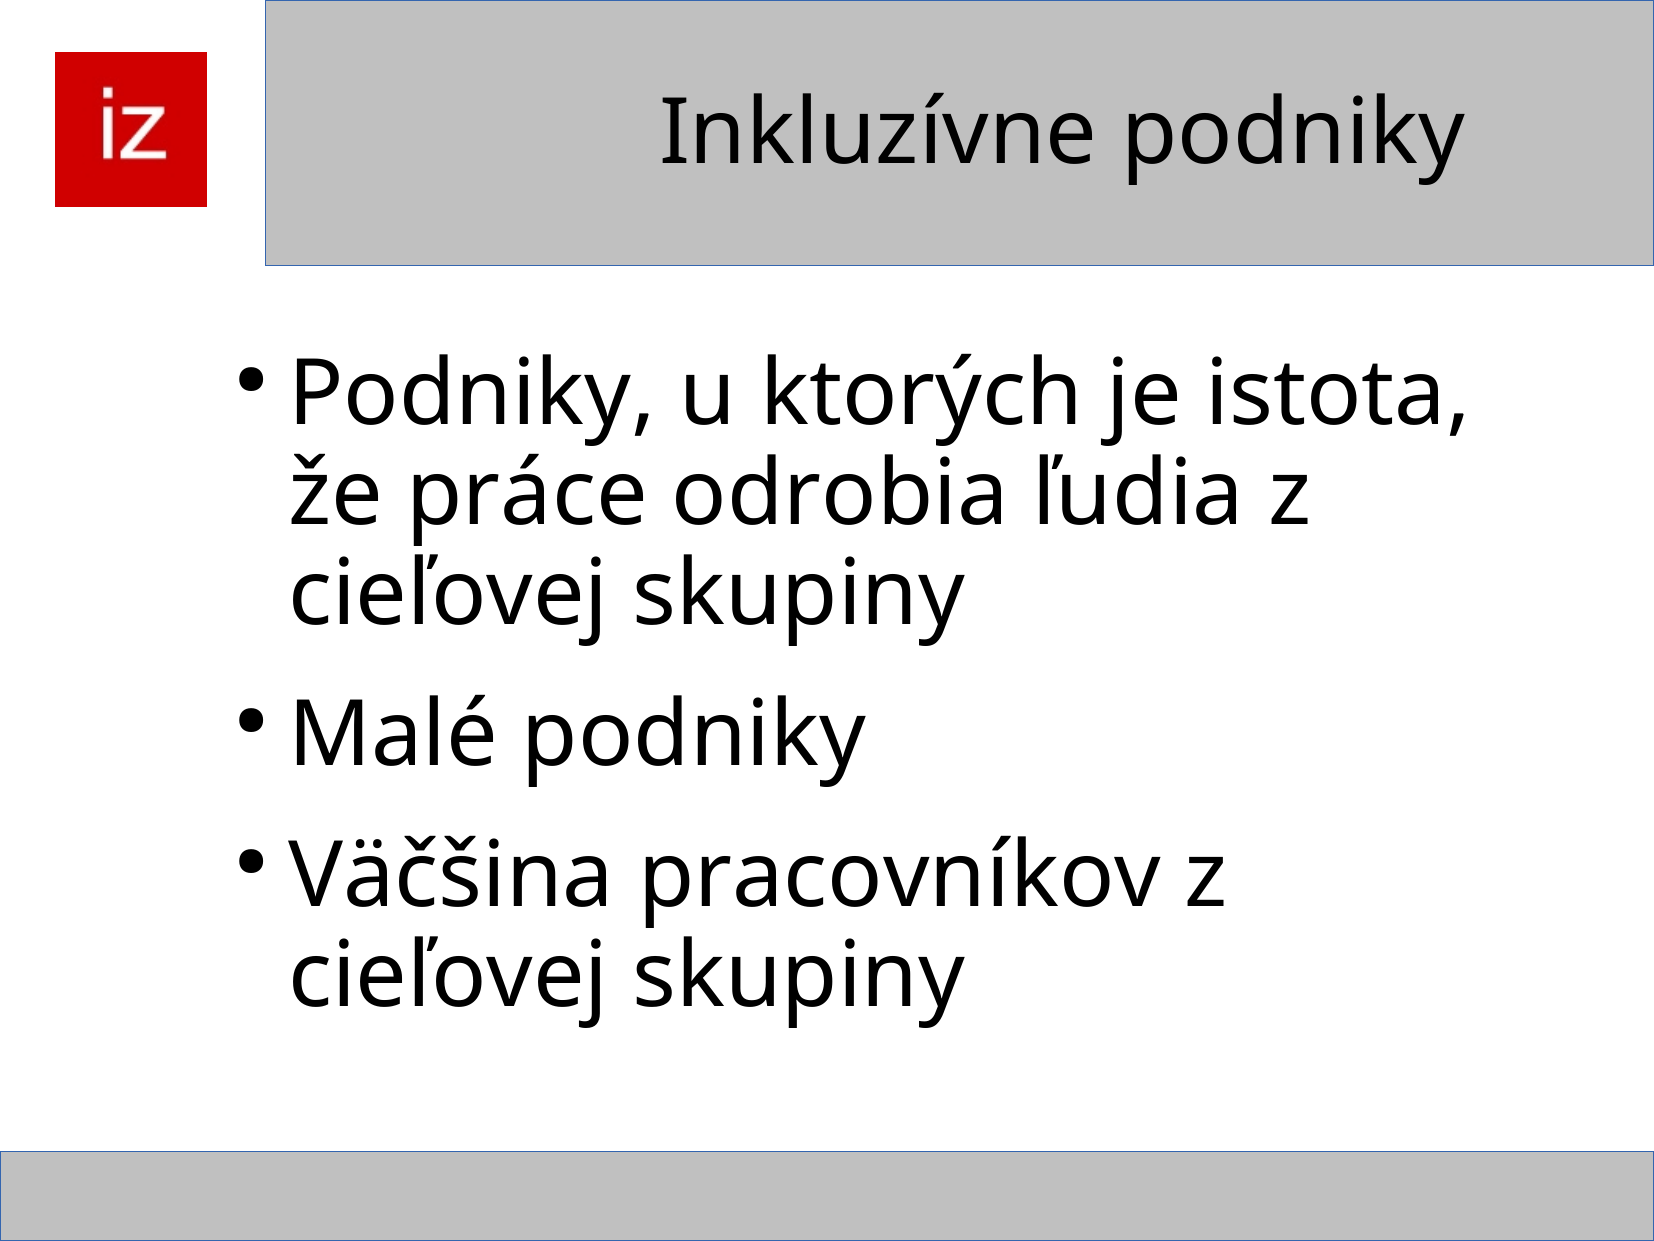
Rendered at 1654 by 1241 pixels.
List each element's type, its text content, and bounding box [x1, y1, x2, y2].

title Inkluzívne podniky [561, 29, 1565, 237]
list Podniky, u ktorých je istota, že práce odrobia ľudia z cieľovej skupiny Malé podniky Väčšina pracovníkov z cieľovej skupiny [121, 344, 1533, 1126]
picture [55, 52, 207, 207]
